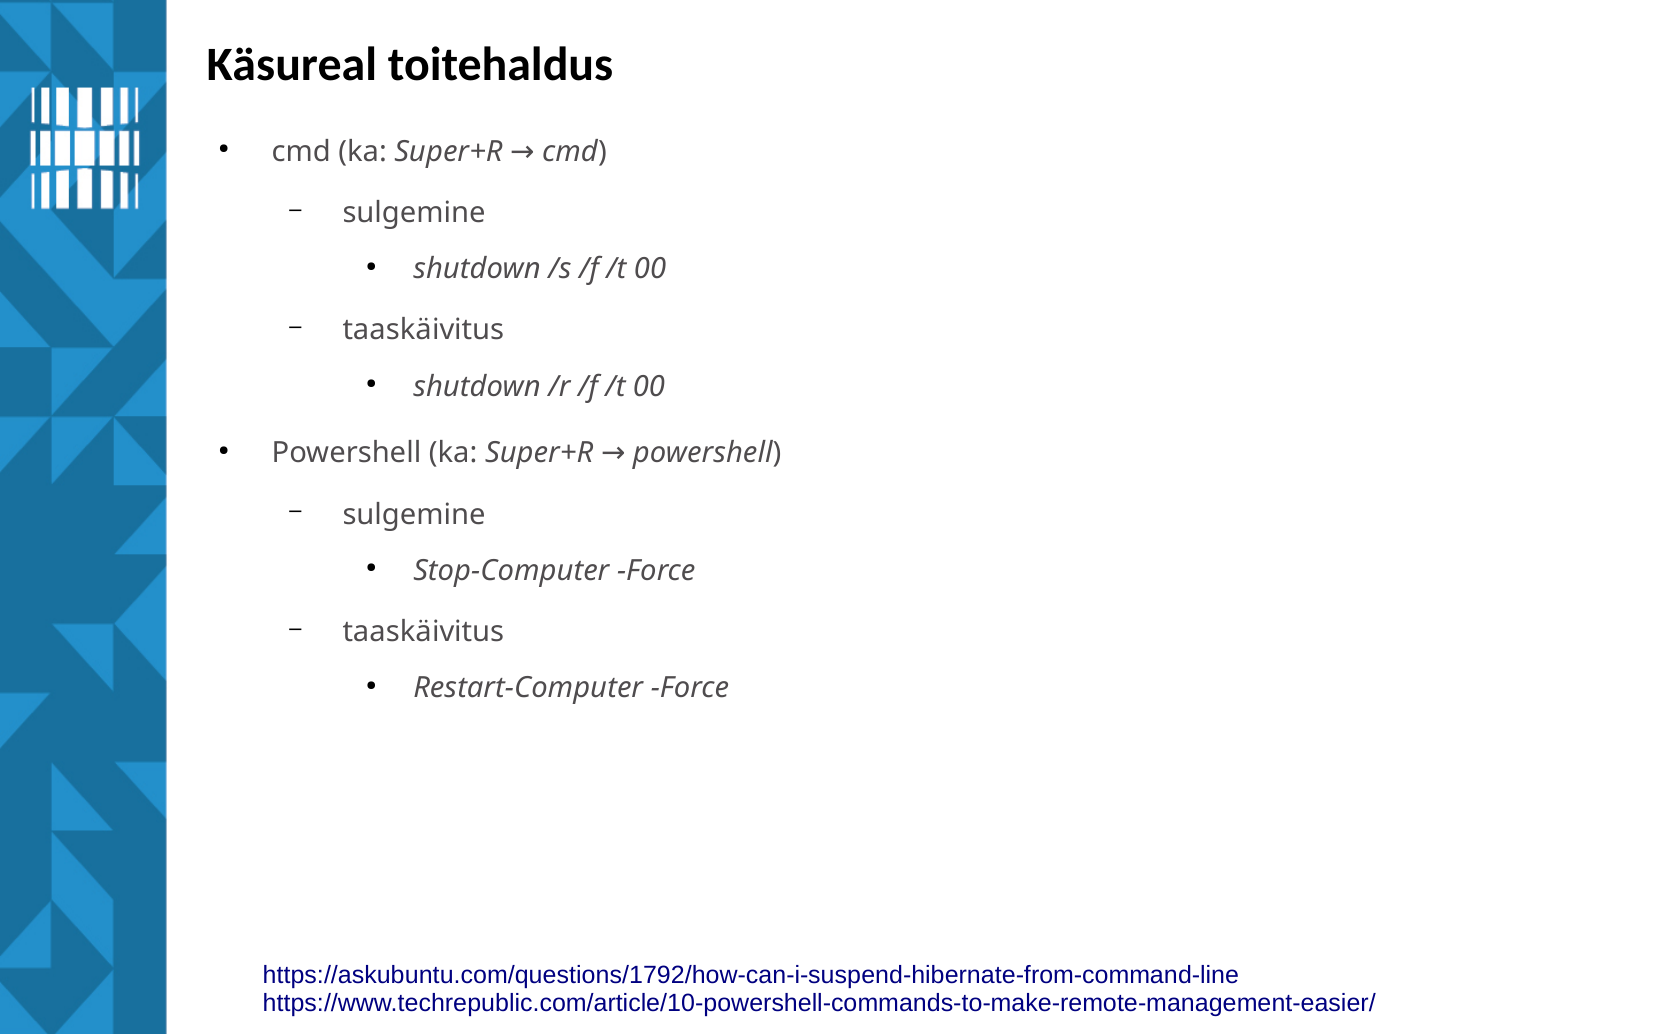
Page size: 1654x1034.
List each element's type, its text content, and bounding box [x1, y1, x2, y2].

text_box https://askubuntu.com/questions/1792/how-can-i-suspend-hibernate-from-command-line https://www.techrepublic.com/article/10-powershell-commands-to-make-remote-management-easier/ [248, 953, 1489, 1025]
title Käsureal toitehaldus [206, 29, 1430, 107]
picture [42, 108, 132, 208]
list cmd (ka: Super+R → cmd) sulgemine shutdown /s /f /t 00 taaskäivitus shutdown /r /f /t 00 Powershell (ka: Super+R → powershell) sulgemine Stop-Computer -Force taaskäivitus Restart-Computer -Force [200, 129, 1607, 988]
